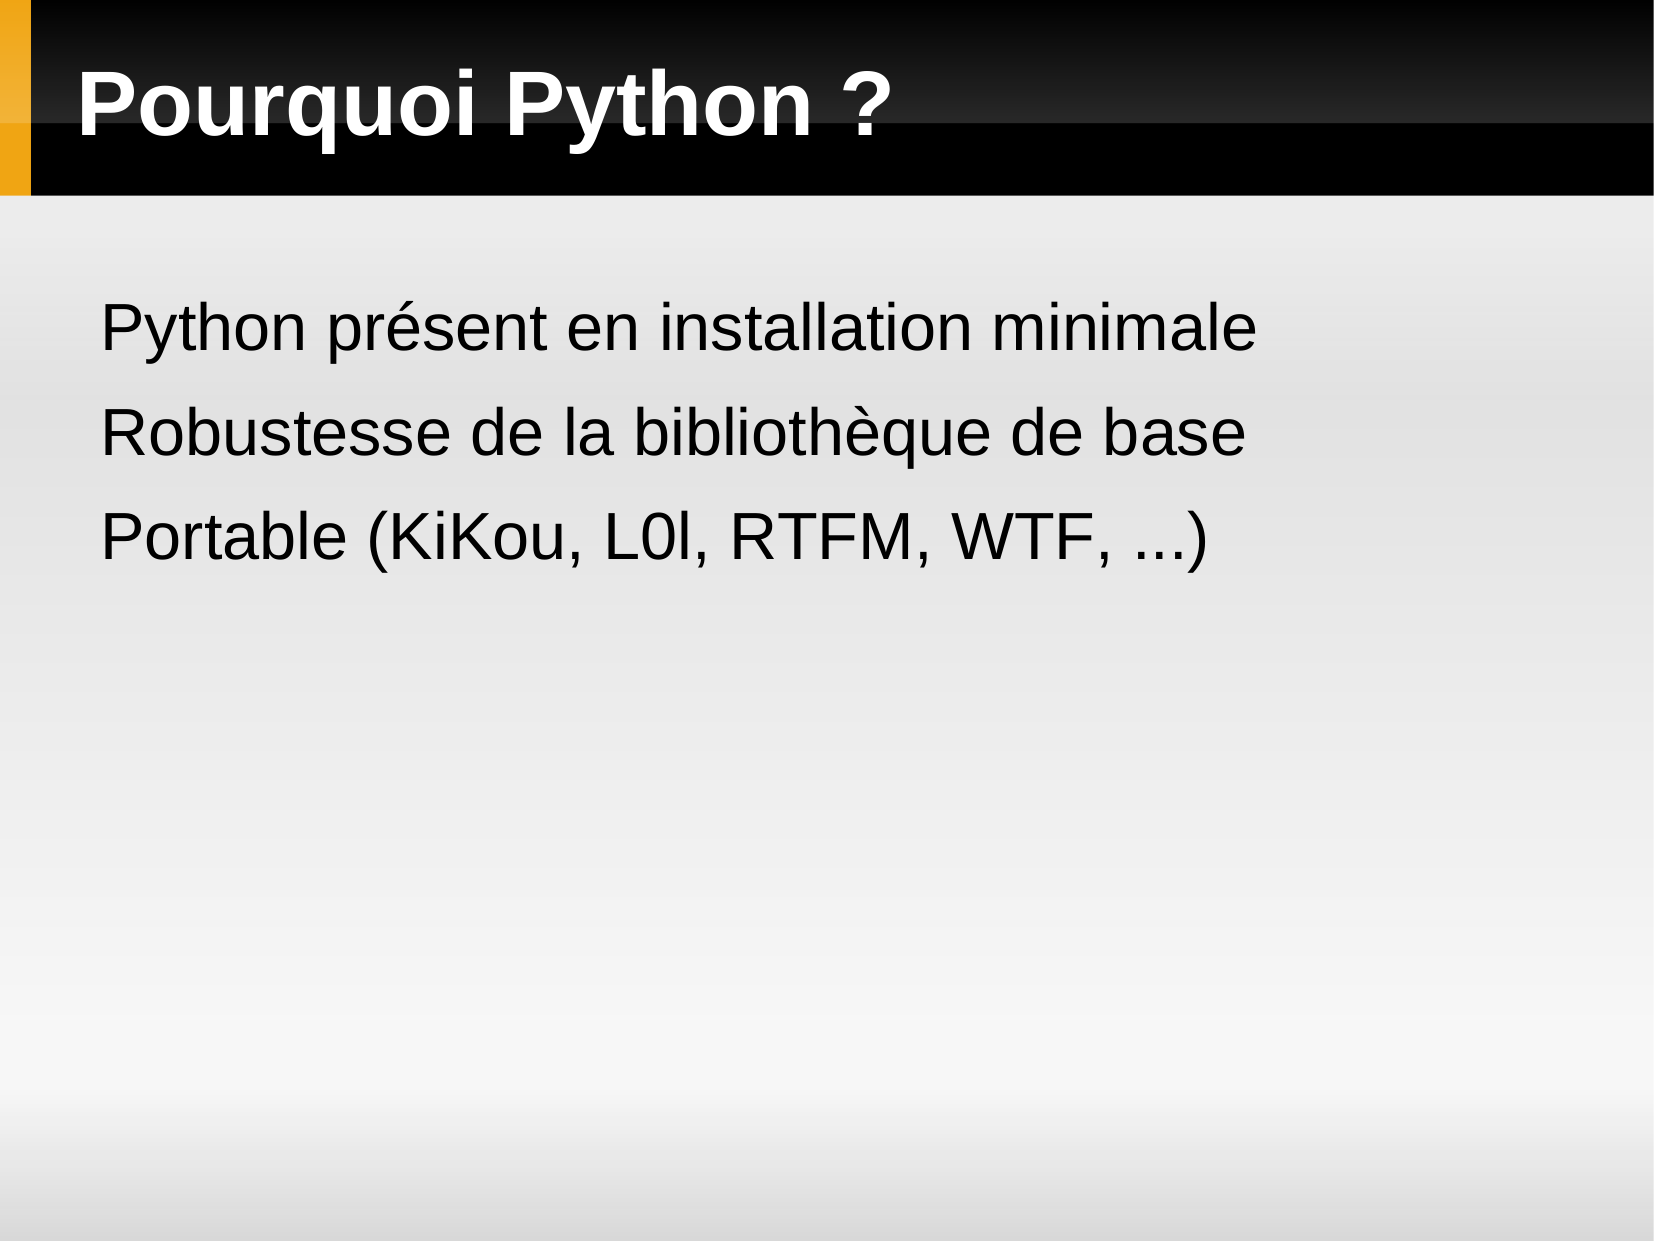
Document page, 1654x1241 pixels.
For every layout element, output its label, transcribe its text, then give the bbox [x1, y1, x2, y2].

picture [0, 0, 1654, 1241]
title Pourquoi Python ? [76, 7, 1565, 200]
list Python présent en installation minimale Robustesse de la bibliothèque de base Portable (KiKou, L0l, RTFM, WTF, ...) [82, 290, 1571, 1094]
